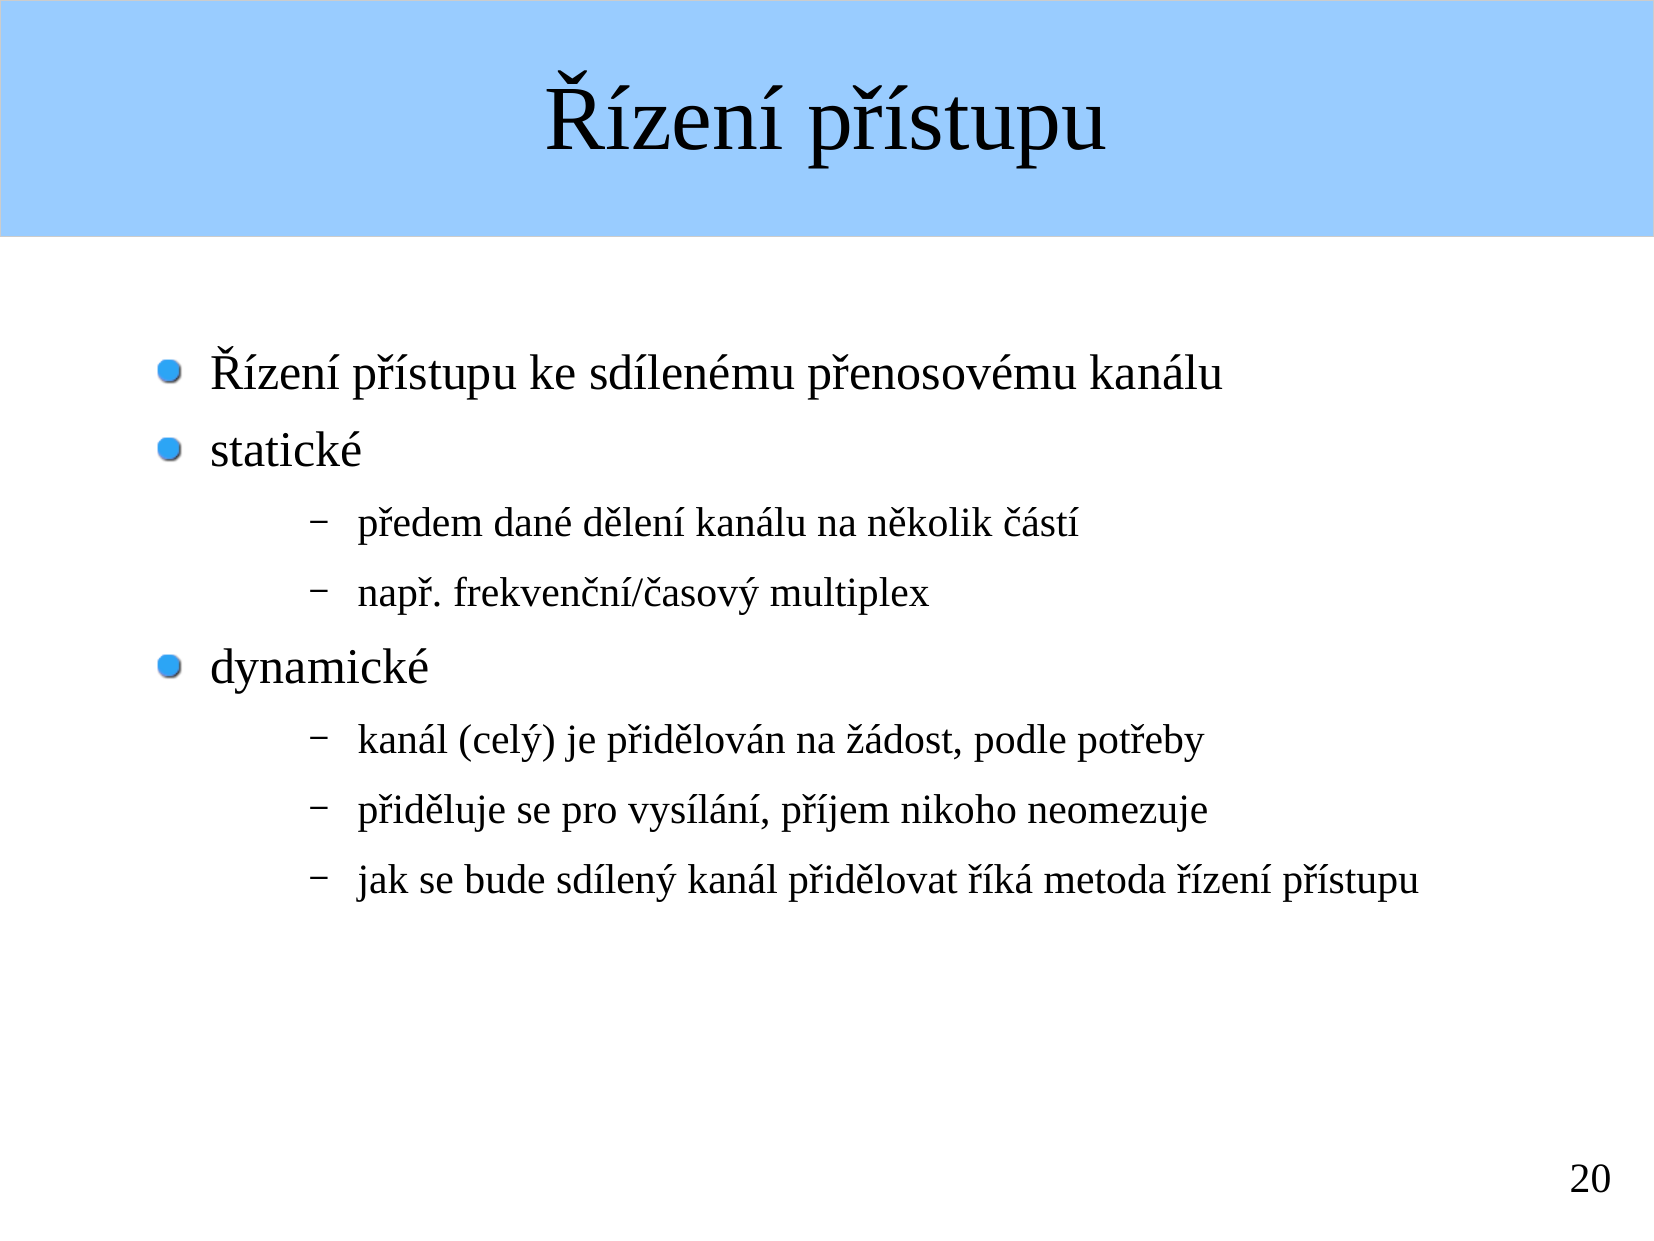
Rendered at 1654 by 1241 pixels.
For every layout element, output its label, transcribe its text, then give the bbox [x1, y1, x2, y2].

list Řízení přístupu ke sdílenému přenosovému kanálu statické předem dané dělení kanálu na několik částí např. frekvenční/časový multiplex dynamické kanál (celý) je přidělován na žádost, podle potřeby přiděluje se pro vysílání, příjem nikoho neomezuje jak se bude sdílený kanál přidělovat říká metoda řízení přístupu [121, 344, 1534, 1157]
title Řízení přístupu [0, 0, 1654, 237]
